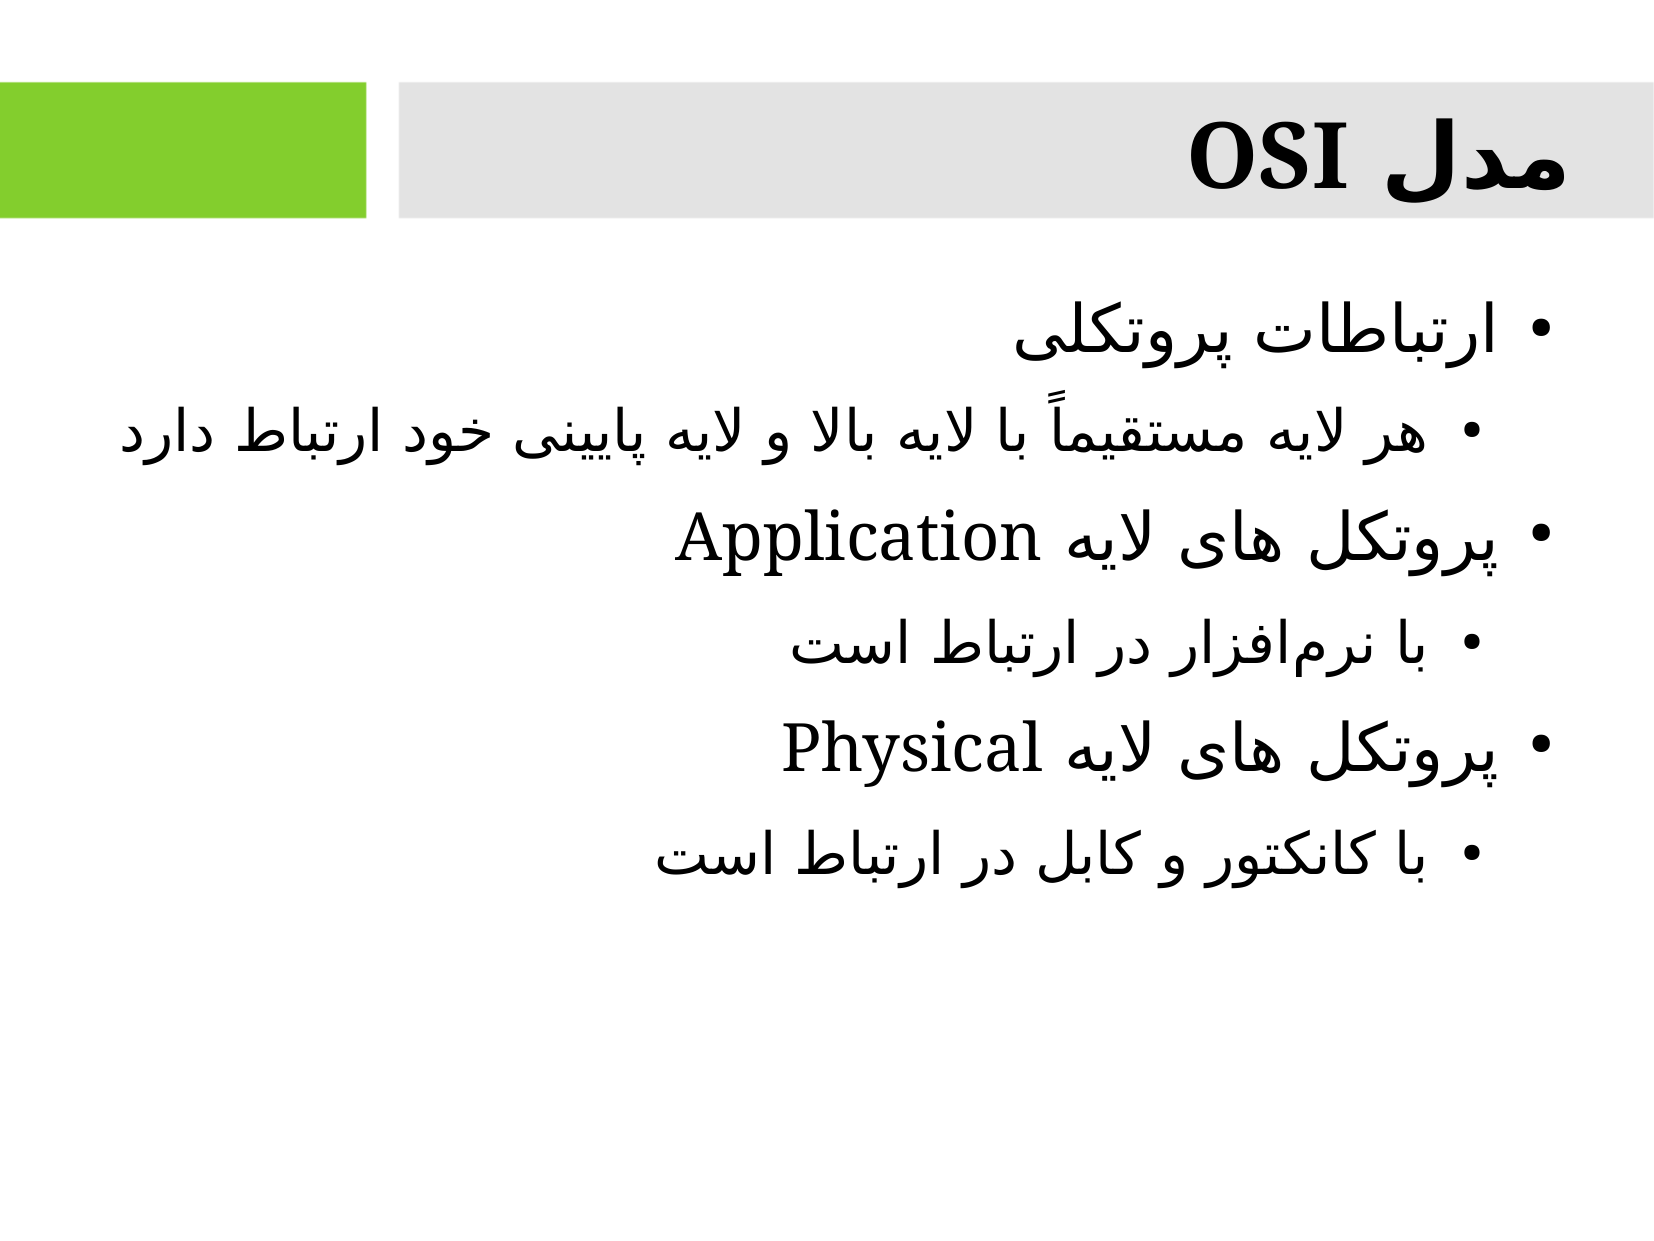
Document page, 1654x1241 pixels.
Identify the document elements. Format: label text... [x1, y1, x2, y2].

list ارتباطات پروتکلی هر لایه مستقیماً با لایه بالا و لایه پایینی خود ارتباط دارد پروتکل های لایه Application با نرم‌افزار در ارتباط است پروتکل های لایه Physical با کانکتور و کابل در ارتباط است [82, 290, 1571, 1109]
title مدل OSI [82, 49, 1571, 257]
picture [0, 0, 1654, 1241]
